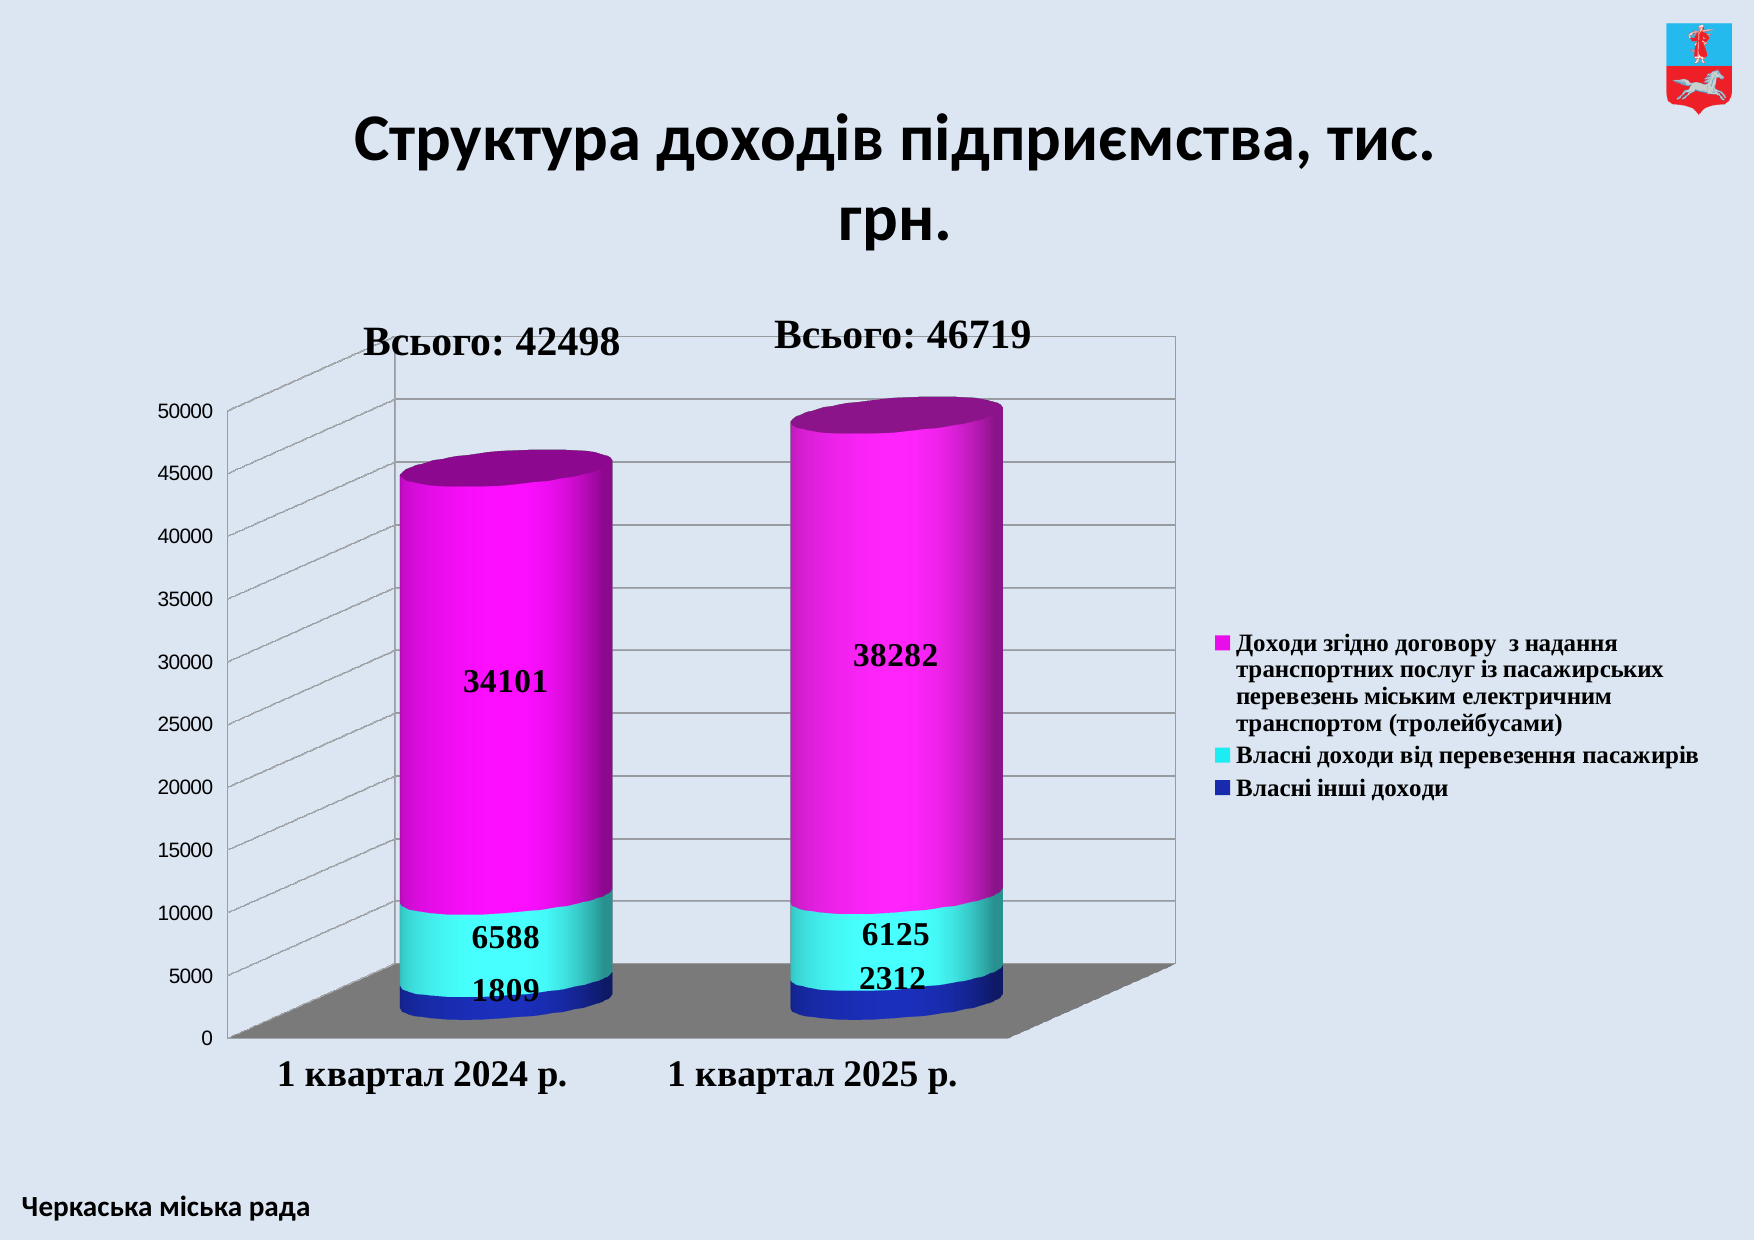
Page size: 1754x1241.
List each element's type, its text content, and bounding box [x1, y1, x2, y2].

picture [1663, 20, 1734, 117]
text_box 2312 [844, 952, 945, 1004]
text_box Всього: 42498 [348, 307, 726, 372]
text_box Структура доходів підприємства, тис. грн. [316, 87, 1476, 262]
text_box Черкаська міська рада [7, 1180, 380, 1230]
text_box Всього: 46719 [759, 300, 1175, 365]
chart [125, 316, 1721, 1114]
